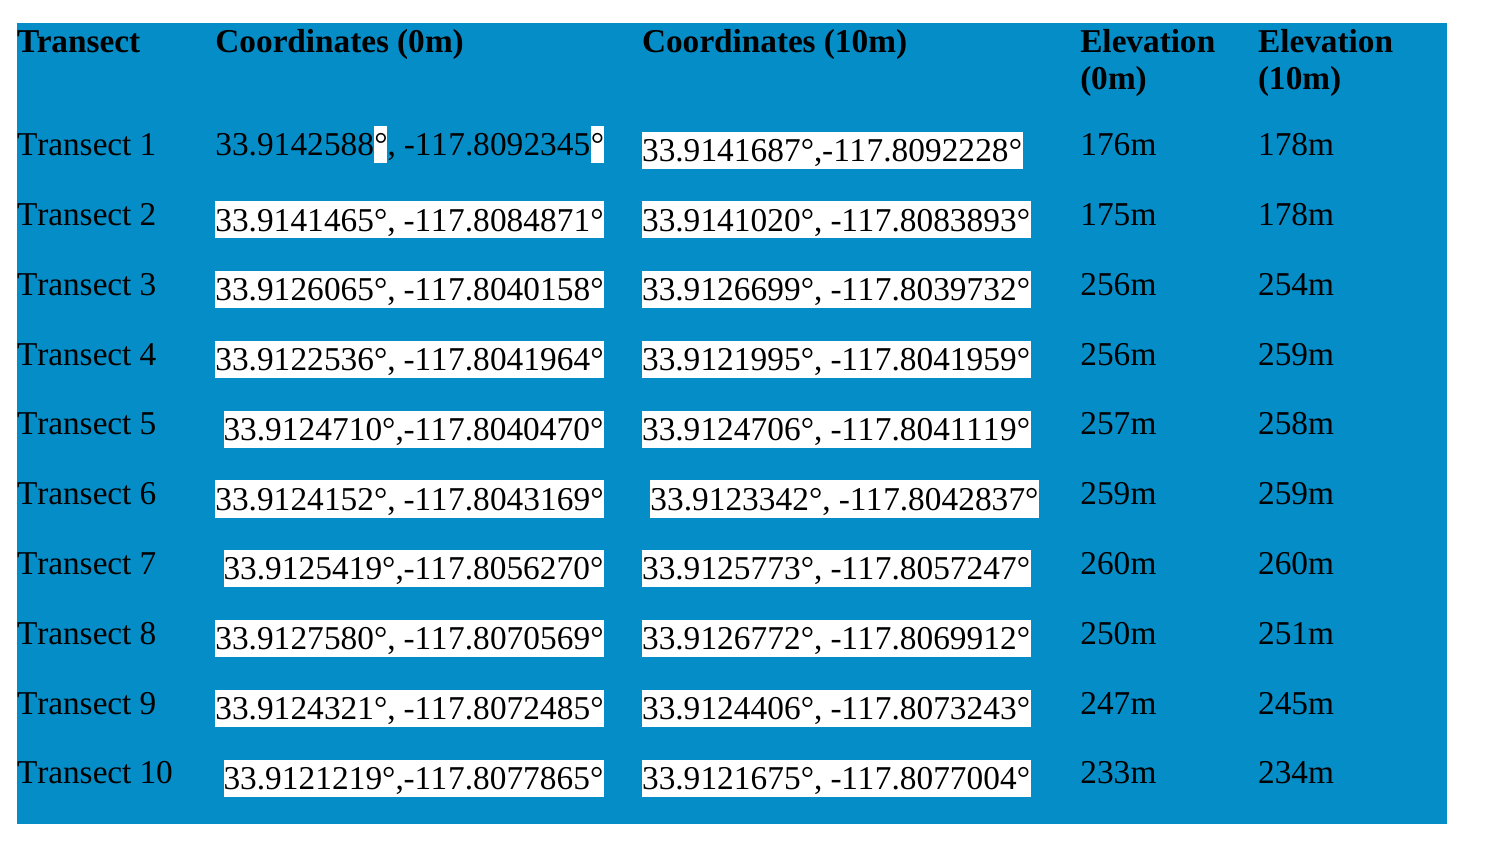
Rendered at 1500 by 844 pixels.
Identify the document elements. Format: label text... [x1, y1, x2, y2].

table_cell 33.9124152°, -117.8043169° [215, 475, 642, 545]
table_cell 251m [1258, 615, 1447, 684]
table_cell 259m [1258, 475, 1447, 545]
table_cell Transect 4 [17, 335, 215, 405]
table_cell 234m [1258, 754, 1447, 824]
table_cell 33.9142588°, -117.8092345° [215, 126, 642, 196]
table_cell Transect 8 [17, 615, 215, 684]
table_cell 176m [1080, 126, 1258, 196]
table_cell 259m [1258, 335, 1447, 405]
table_cell 33.9126699°, -117.8039732° [642, 266, 1080, 335]
table_cell 256m [1080, 335, 1258, 405]
table_cell Transect 3 [17, 266, 215, 335]
table_header Coordinates (10m) [642, 23, 1080, 126]
table_cell Transect 1 [17, 126, 215, 196]
table_cell Transect 6 [17, 475, 215, 545]
table_header Elevation (0m) [1080, 23, 1258, 126]
table_cell 33.9121219°,-117.8077865° [215, 754, 642, 824]
table_cell 254m [1258, 266, 1447, 335]
table_cell 33.9121675°, -117.8077004° [642, 754, 1080, 824]
table_cell Transect 2 [17, 196, 215, 266]
table_cell 33.9126065°, -117.8040158° [215, 266, 642, 335]
table_cell 33.9126772°, -117.8069912° [642, 615, 1080, 684]
table_cell 233m [1080, 754, 1258, 824]
table_cell 257m [1080, 405, 1258, 475]
table_cell 256m [1080, 266, 1258, 335]
table_header Coordinates (0m) [215, 23, 642, 126]
table_cell 33.9141687°,-117.8092228° [642, 126, 1080, 196]
table_cell 259m [1080, 475, 1258, 545]
table_cell 258m [1258, 405, 1447, 475]
table_cell 33.9121995°, -117.8041959° [642, 335, 1080, 405]
table_cell 178m [1258, 196, 1447, 266]
table_cell 33.9124710°,-117.8040470° [215, 405, 642, 475]
table_cell 33.9141465°, -117.8084871° [215, 196, 642, 266]
table_cell Transect 7 [17, 545, 215, 615]
table_cell 245m [1258, 684, 1447, 754]
table_cell 33.9123342°, -117.8042837° [642, 475, 1080, 545]
table_cell 33.9141020°, -117.8083893° [642, 196, 1080, 266]
table_cell Transect 9 [17, 684, 215, 754]
table_cell 247m [1080, 684, 1258, 754]
table_cell Transect 5 [17, 405, 215, 475]
table_cell 260m [1080, 545, 1258, 615]
table_cell 250m [1080, 615, 1258, 684]
table_cell 33.9124406°, -117.8073243° [642, 684, 1080, 754]
table_cell Transect 10 [17, 754, 215, 824]
table_header Transect [17, 23, 215, 126]
table_cell 175m [1080, 196, 1258, 266]
table_cell 33.9125773°, -117.8057247° [642, 545, 1080, 615]
table_cell 33.9124321°, -117.8072485° [215, 684, 642, 754]
table_cell 260m [1258, 545, 1447, 615]
table_cell 33.9127580°, -117.8070569° [215, 615, 642, 684]
table_cell 33.9125419°,-117.8056270° [215, 545, 642, 615]
table_header Elevation (10m) [1258, 23, 1447, 126]
table_cell 33.9122536°, -117.8041964° [215, 335, 642, 405]
table_cell 33.9124706°, -117.8041119° [642, 405, 1080, 475]
table_cell 178m [1258, 126, 1447, 196]
